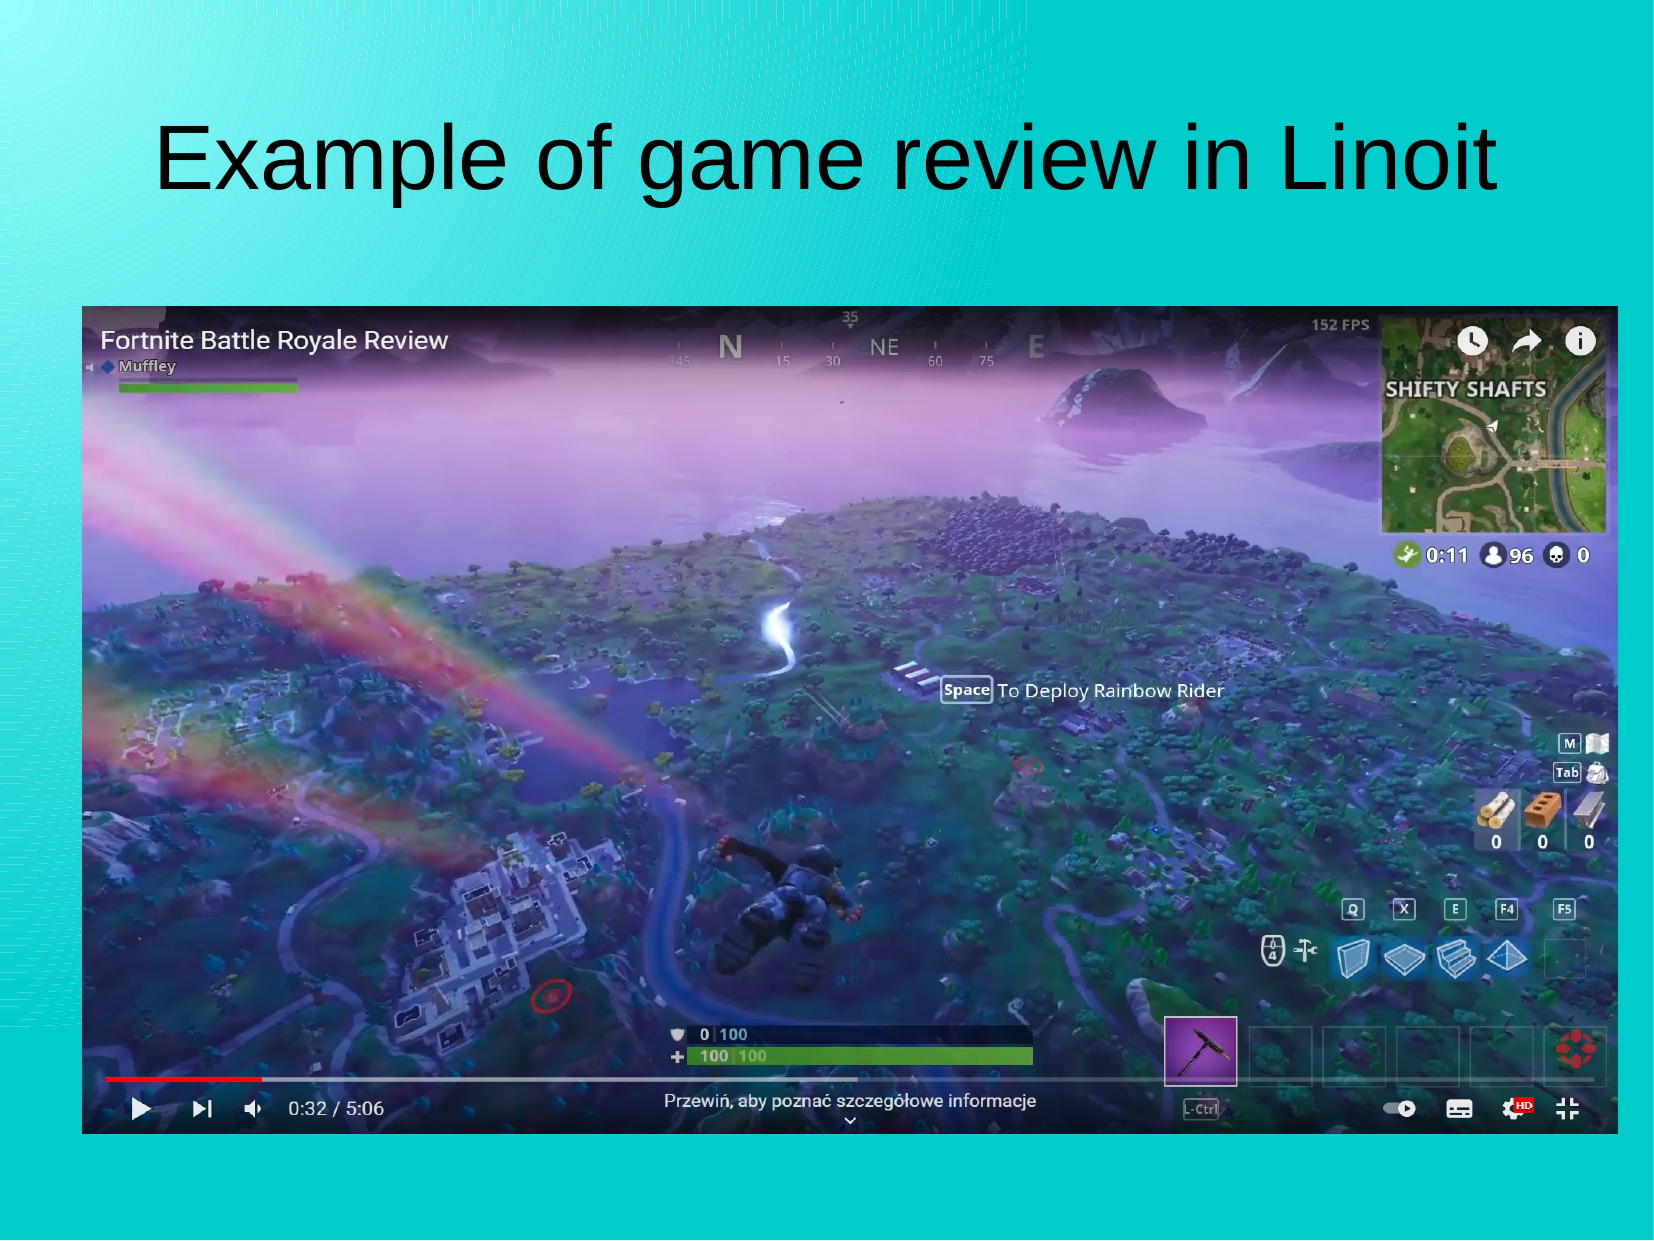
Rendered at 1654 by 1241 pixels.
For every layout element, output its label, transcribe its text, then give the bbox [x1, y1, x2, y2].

title Example of game review in Linoit [82, 49, 1571, 257]
picture [82, 306, 1618, 1134]
